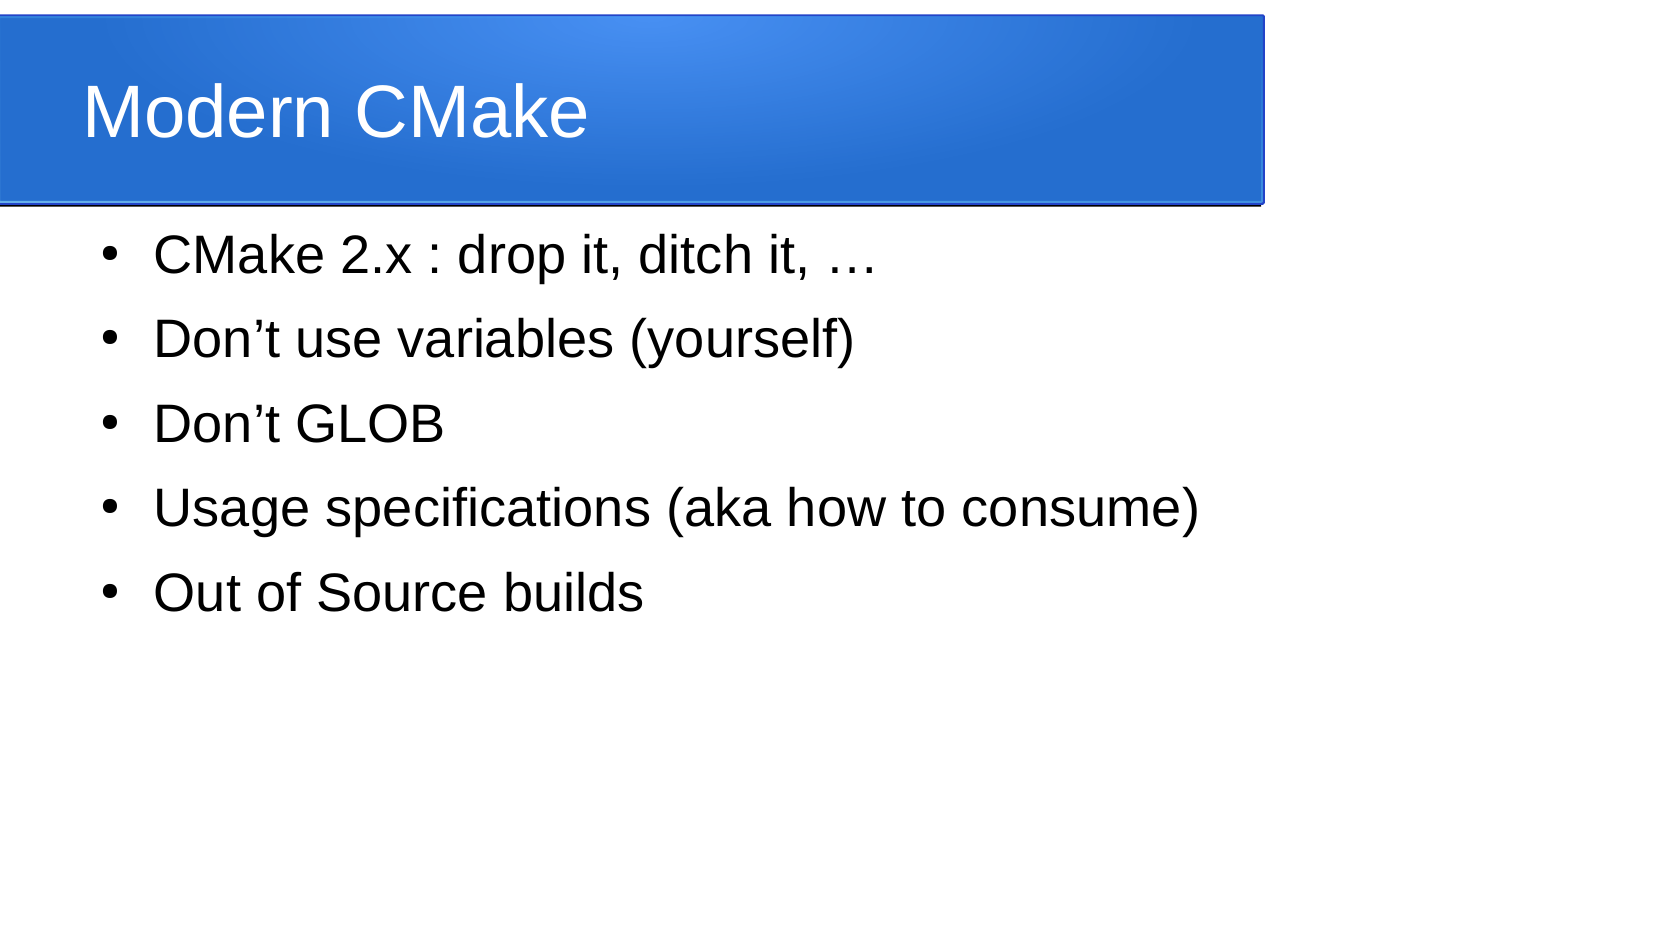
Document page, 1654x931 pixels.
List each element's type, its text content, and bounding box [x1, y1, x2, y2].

list CMake 2.x : drop it, ditch it, … Don’t use variables (yourself) Don’t GLOB Usage specifications (aka how to consume) Out of Source builds [82, 224, 1591, 886]
title Modern CMake [82, 35, 1235, 189]
